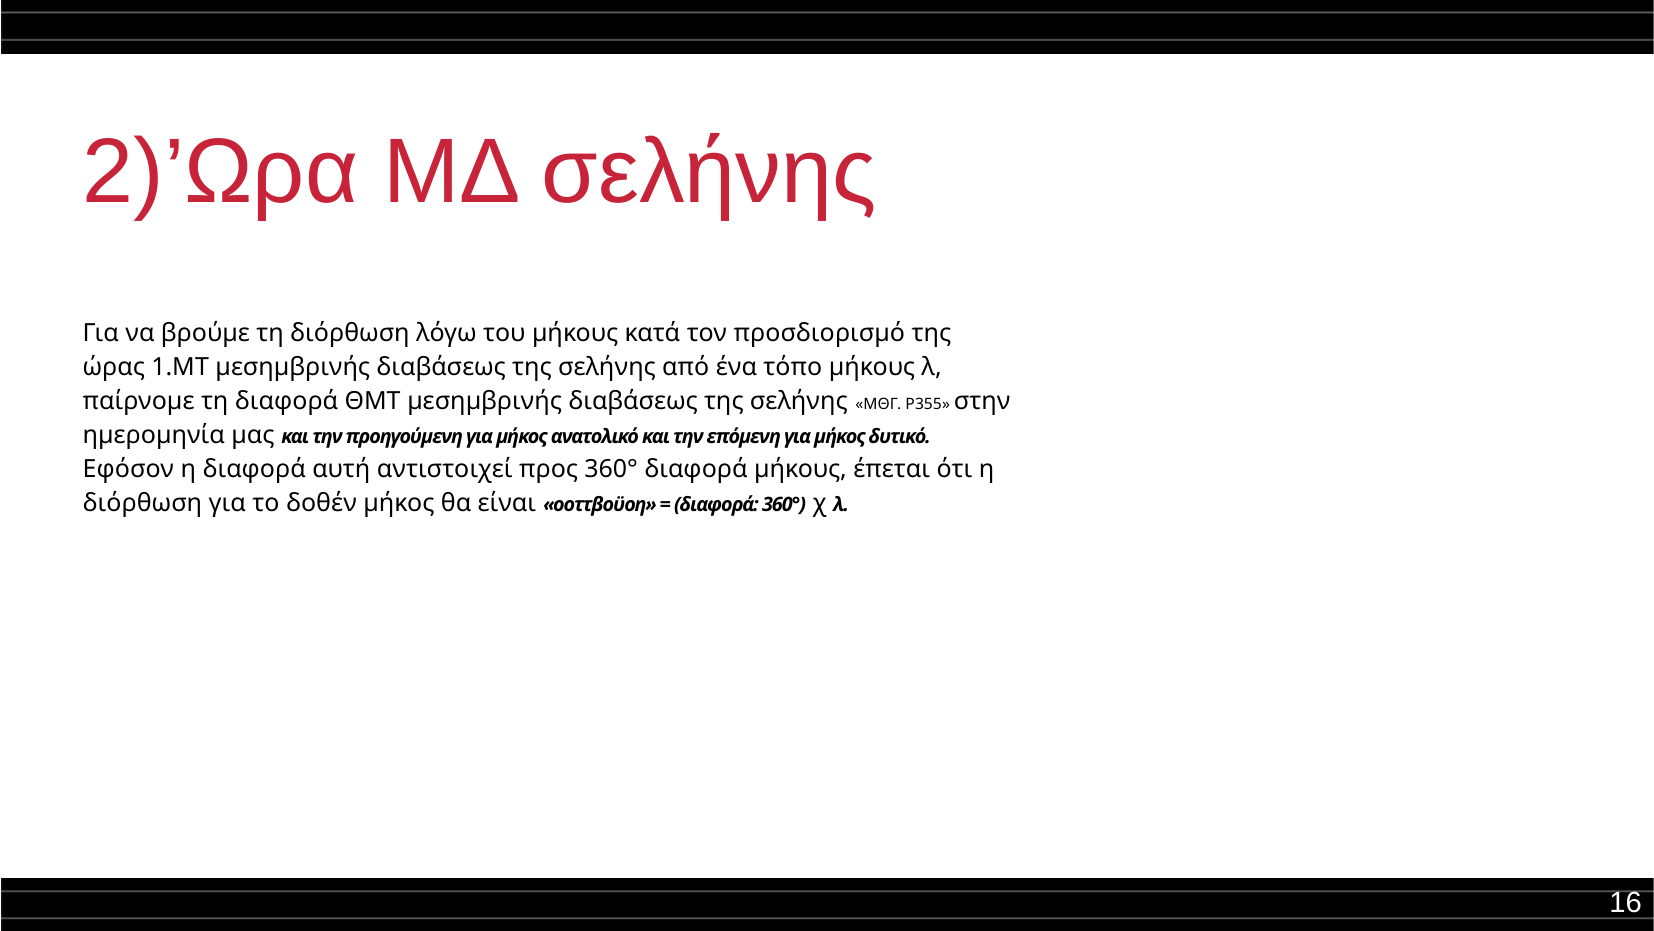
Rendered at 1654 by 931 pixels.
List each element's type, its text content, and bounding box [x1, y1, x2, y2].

title 2)’Ωρα ΜΔ σελήνης [82, 92, 1571, 249]
list Για να βρούμε τη διόρθωση λόγω του μήκους κατά τον προσδιορισμό της ώρας 1.ΜΤ μεσημβρινής διαβάσεως της σελήνης από ένα τόπο μήκους λ, παίρνομε τη διαφορά ΘΜΤ μεσημβρινής διαβάσεως της σελήνης «Μθγ. Ρ355» στην ημερομηνία μας και την προηγούμενη για μήκος ανατολικό και την επόμενη για μήκος δυτικό. Εφόσον η διαφορά αυτή αντιστοιχεί προς 360° διαφορά μήκους, έπεται ότι η διόρθωση για το δοθέν μήκος θα είναι «οοττβοϋοη» = (διαφορά: 360°) χ λ. [82, 271, 1013, 826]
picture [1, 878, 1654, 931]
picture [1, 0, 1654, 54]
